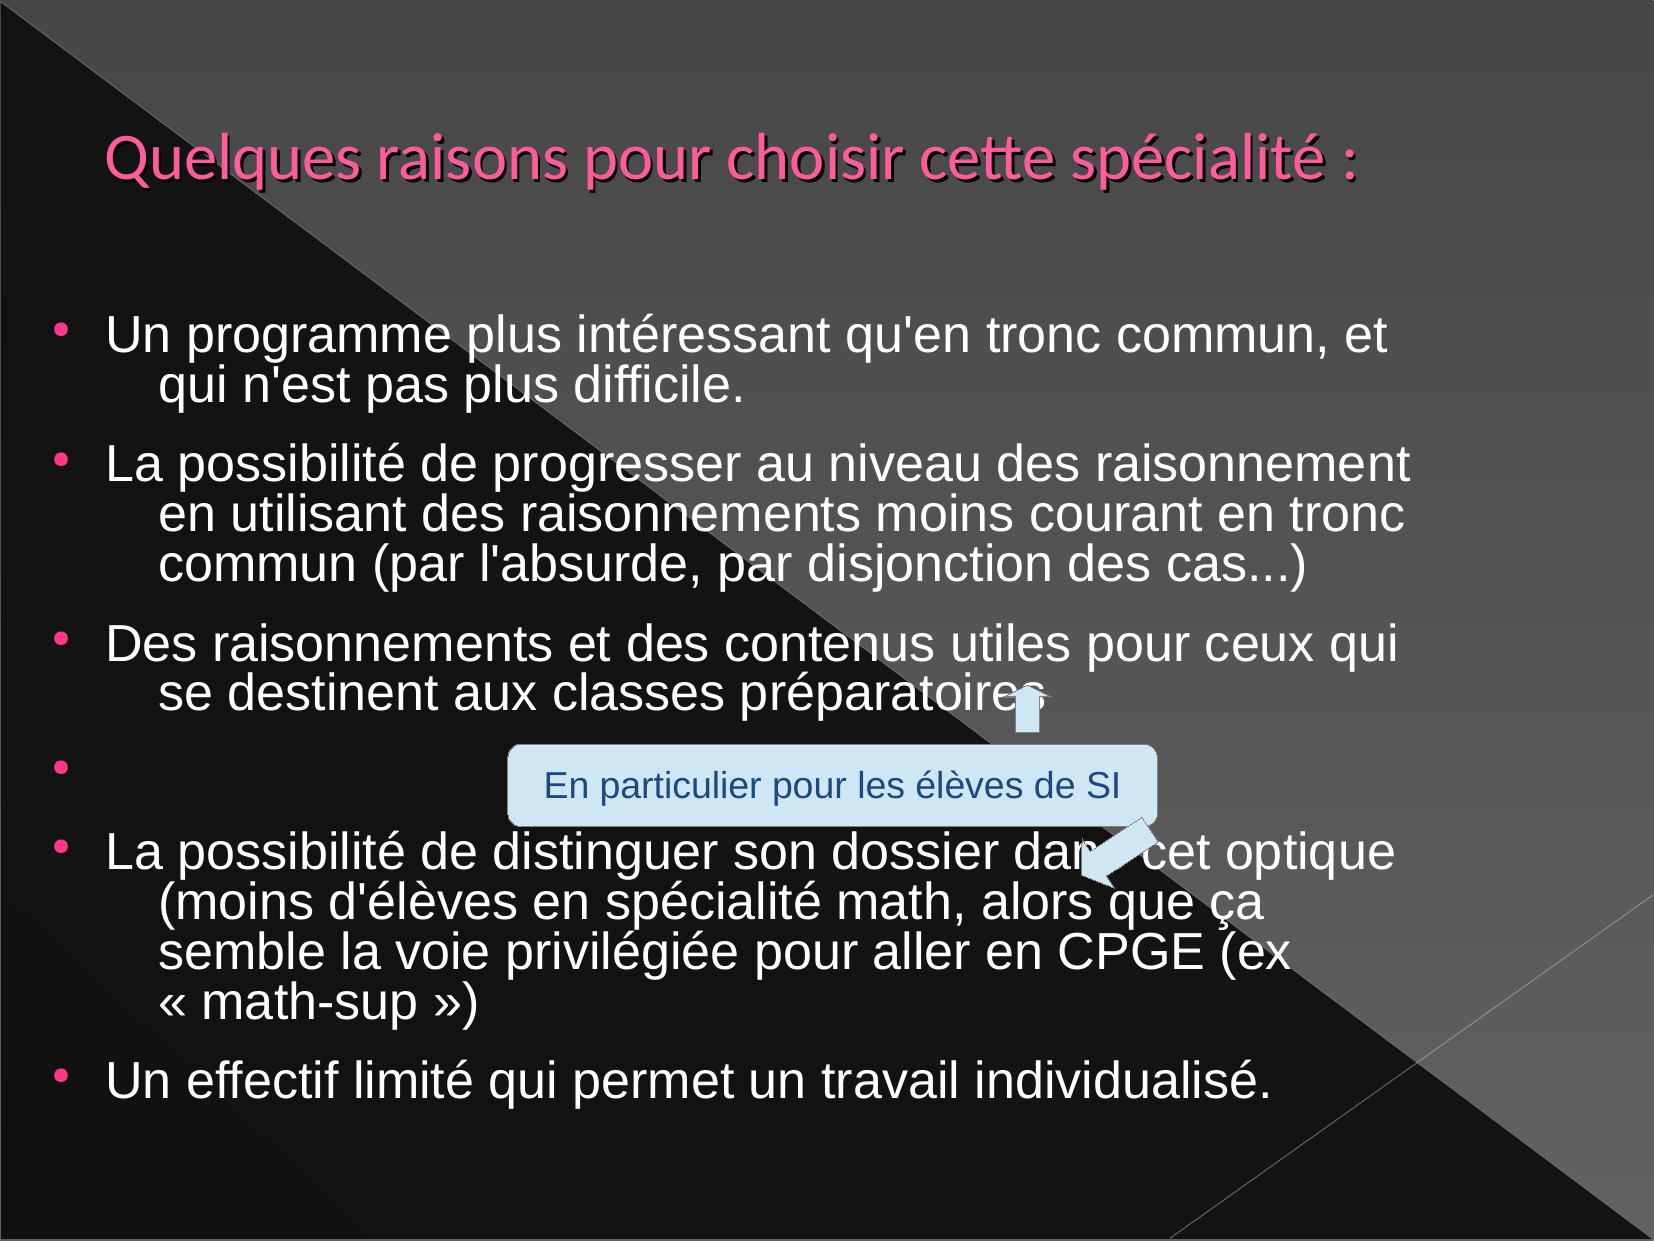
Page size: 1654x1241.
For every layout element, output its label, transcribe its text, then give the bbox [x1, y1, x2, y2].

text_box [1003, 685, 1052, 733]
list Un programme plus intéressant qu'en tronc commun, et qui n'est pas plus difficile. La possibilité de progresser au niveau des raisonnement en utilisant des raisonnements moins courant en tronc commun (par l'absurde, par disjonction des cas...) Des raisonnements et des contenus utiles pour ceux qui se destinent aux classes préparatoires La possibilité de distinguer son dossier dans cet optique (moins d'élèves en spécialité math, alors que ça semble la voie privilégiée pour aller en CPGE (ex « math-sup ») Un effectif limité qui permet un travail individualisé. [0, 212, 1455, 1193]
text_box En particulier pour les élèves de SI [507, 744, 1158, 827]
text_box [1081, 817, 1159, 889]
title Quelques raisons pour choisir cette spécialité : [0, 49, 1489, 257]
